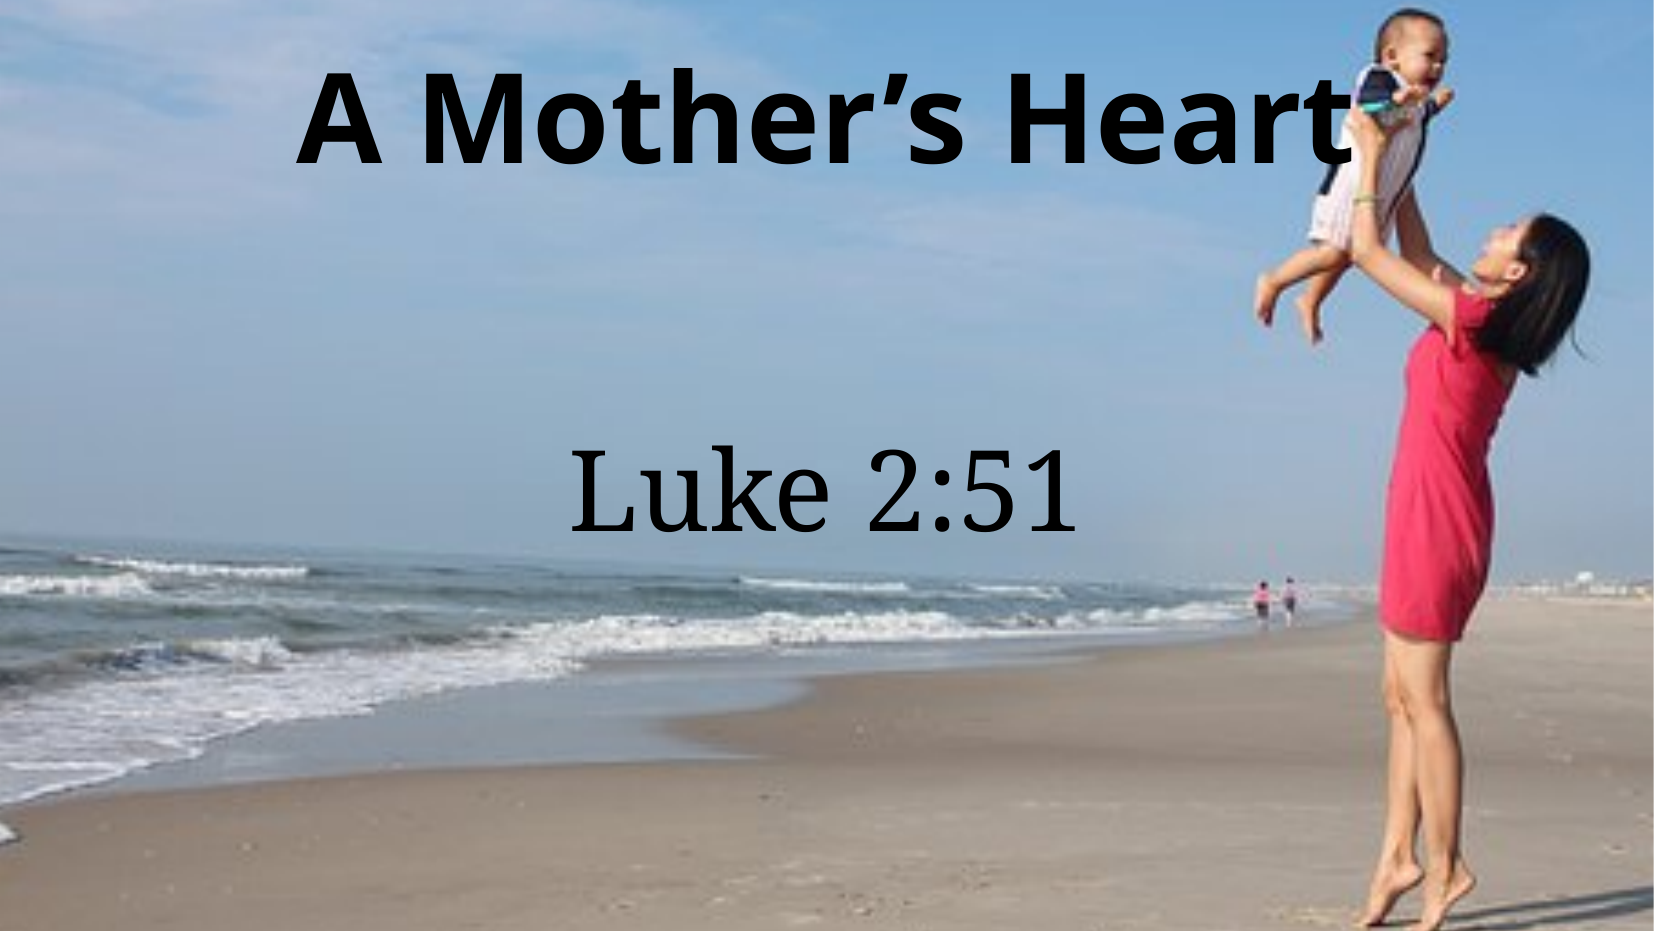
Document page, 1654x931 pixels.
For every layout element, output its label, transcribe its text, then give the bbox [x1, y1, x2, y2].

subtitle Luke 2:51 [82, 217, 1571, 758]
picture [0, 0, 1654, 931]
title A Mother’s Heart [82, 37, 1571, 193]
